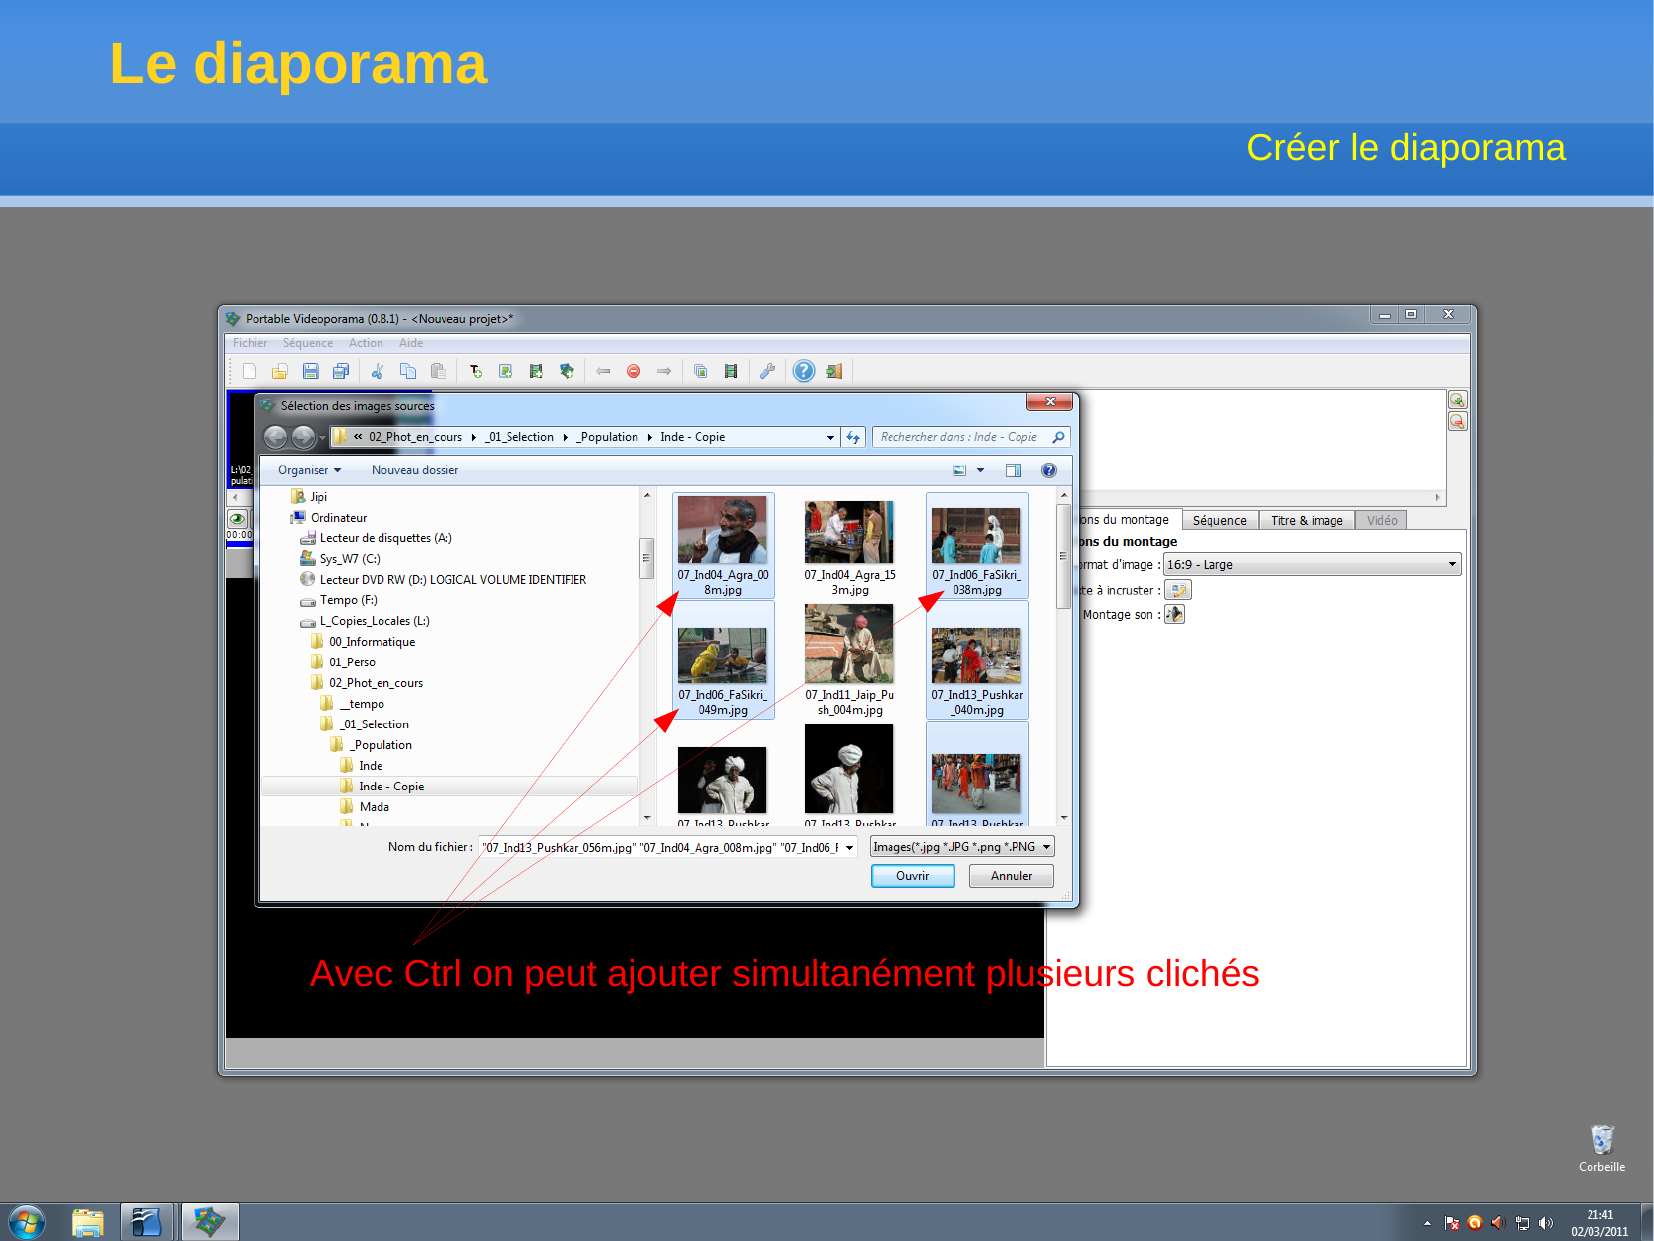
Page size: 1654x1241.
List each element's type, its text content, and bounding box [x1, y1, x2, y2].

text_box Créer le diaporama [1210, 77, 1654, 176]
text_box Le diaporama [5, 17, 609, 107]
text_box Avec Ctrl on peut ajouter simultanément plusieurs clichés [295, 944, 1276, 1002]
picture [0, 207, 1654, 1241]
picture [0, 0, 1654, 206]
